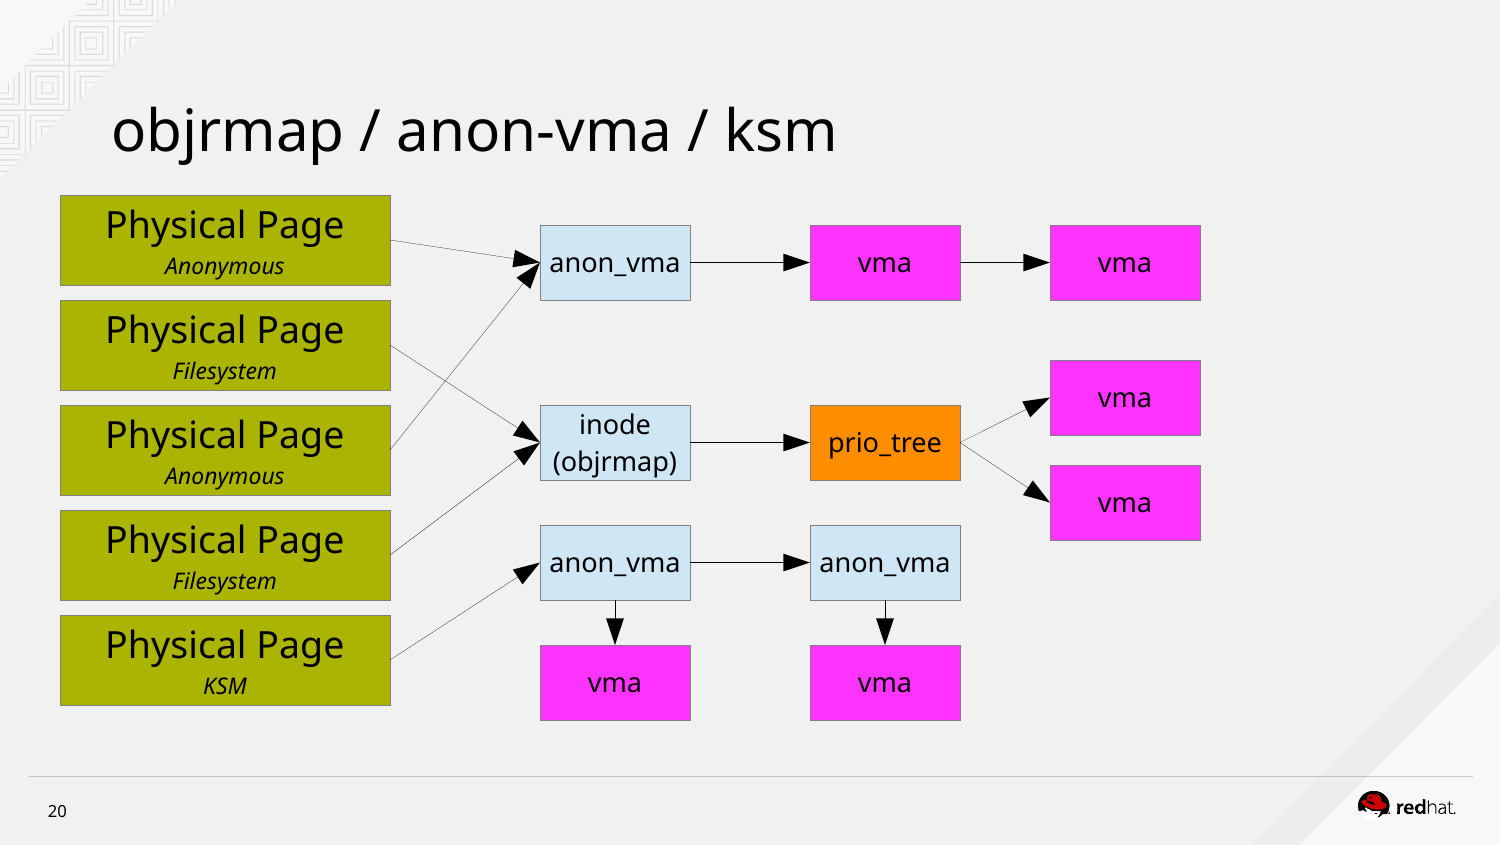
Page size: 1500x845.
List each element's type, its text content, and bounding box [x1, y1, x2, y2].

text_box Physical Page Anonymous [60, 405, 391, 496]
text_box Physical Page Filesystem [60, 510, 391, 601]
text_box anon_vma [540, 225, 691, 301]
text_box Physical Page KSM [60, 615, 391, 706]
text_box vma [1050, 225, 1201, 301]
text_box vma [540, 645, 691, 721]
text_box inode (objrmap) [540, 405, 691, 481]
text_box anon_vma [810, 525, 961, 601]
text_box vma [810, 645, 961, 721]
text_box prio_tree [810, 405, 961, 481]
text_box Physical Page Anonymous [60, 195, 391, 286]
text_box Physical Page Filesystem [60, 300, 391, 391]
text_box vma [810, 225, 961, 301]
picture [0, 0, 1500, 845]
title objrmap / anon-vma / ksm [111, 0, 1387, 169]
text_box vma [1050, 465, 1201, 541]
text_box anon_vma [540, 525, 691, 601]
text_box vma [1050, 360, 1201, 436]
